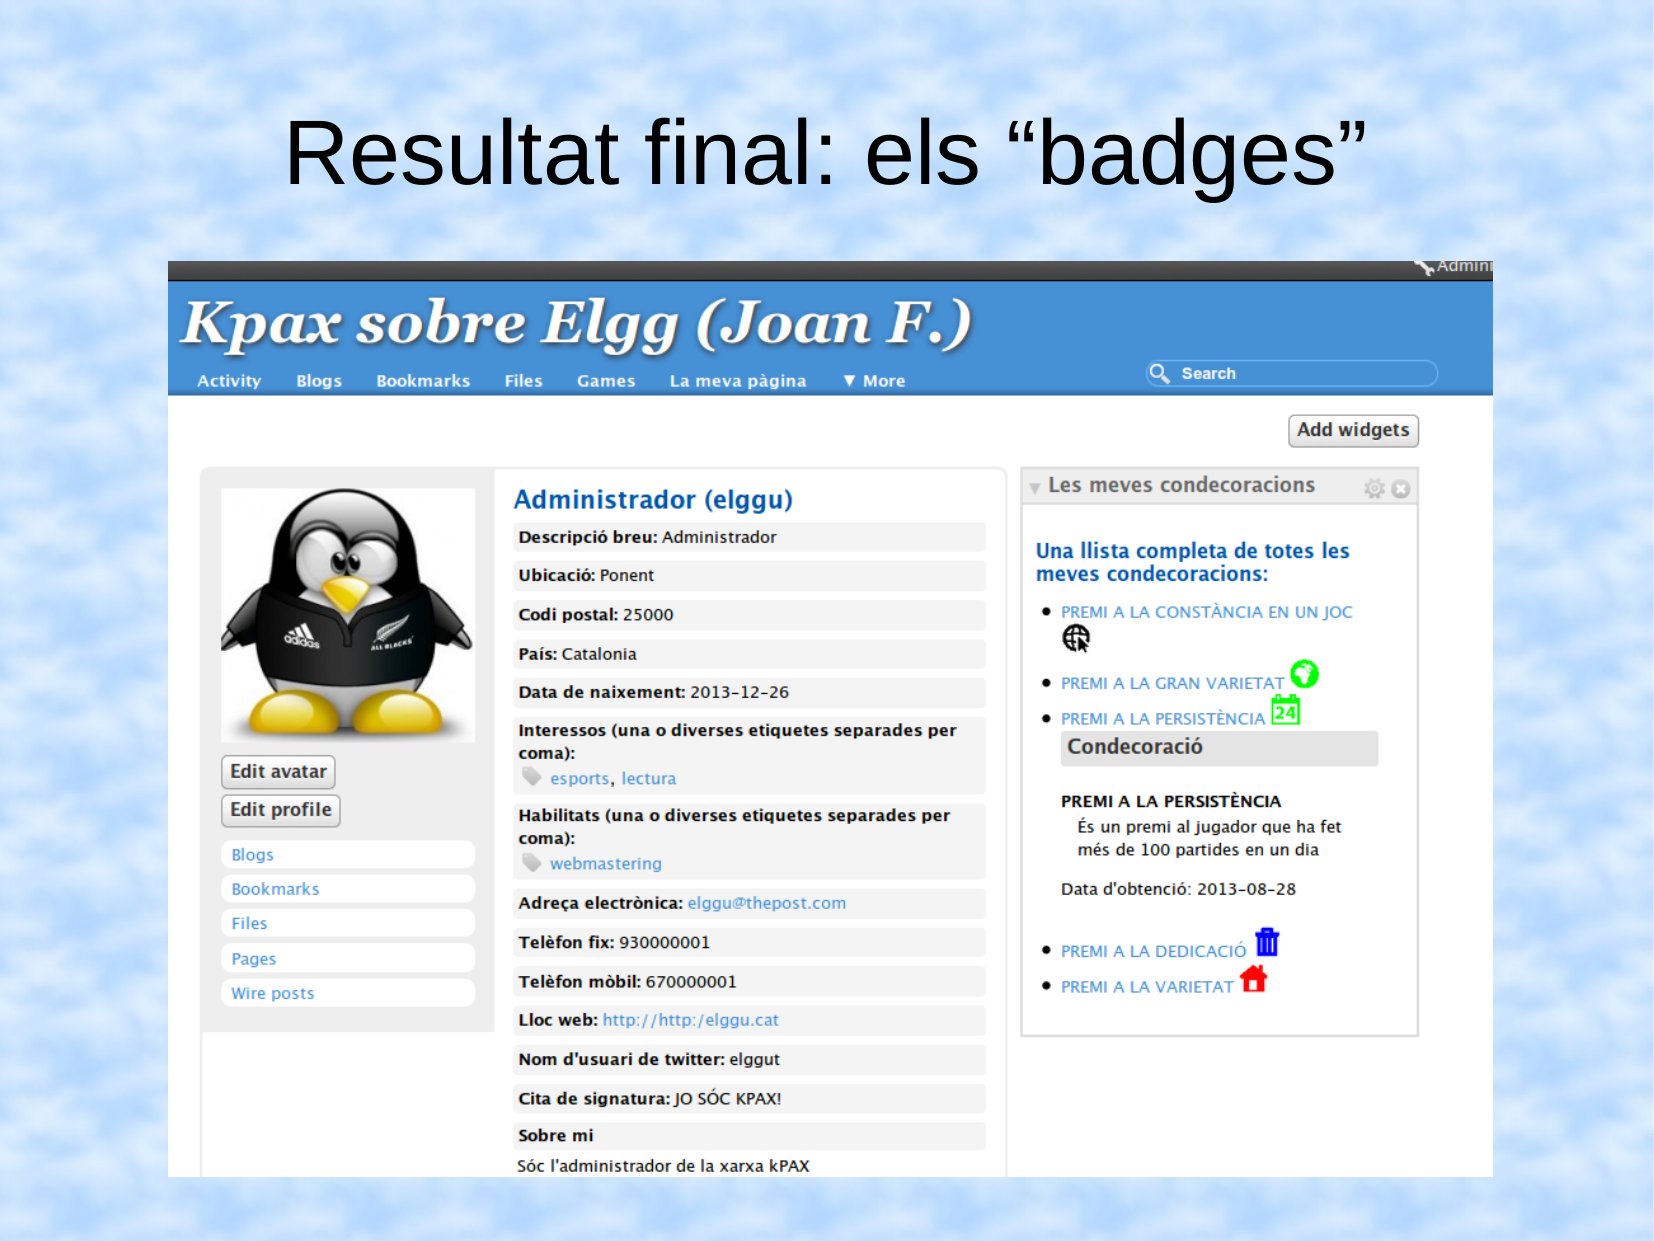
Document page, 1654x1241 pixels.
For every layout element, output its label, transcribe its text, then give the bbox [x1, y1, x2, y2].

title Resultat final: els “badges” [82, 49, 1571, 257]
picture [0, 0, 1654, 1241]
